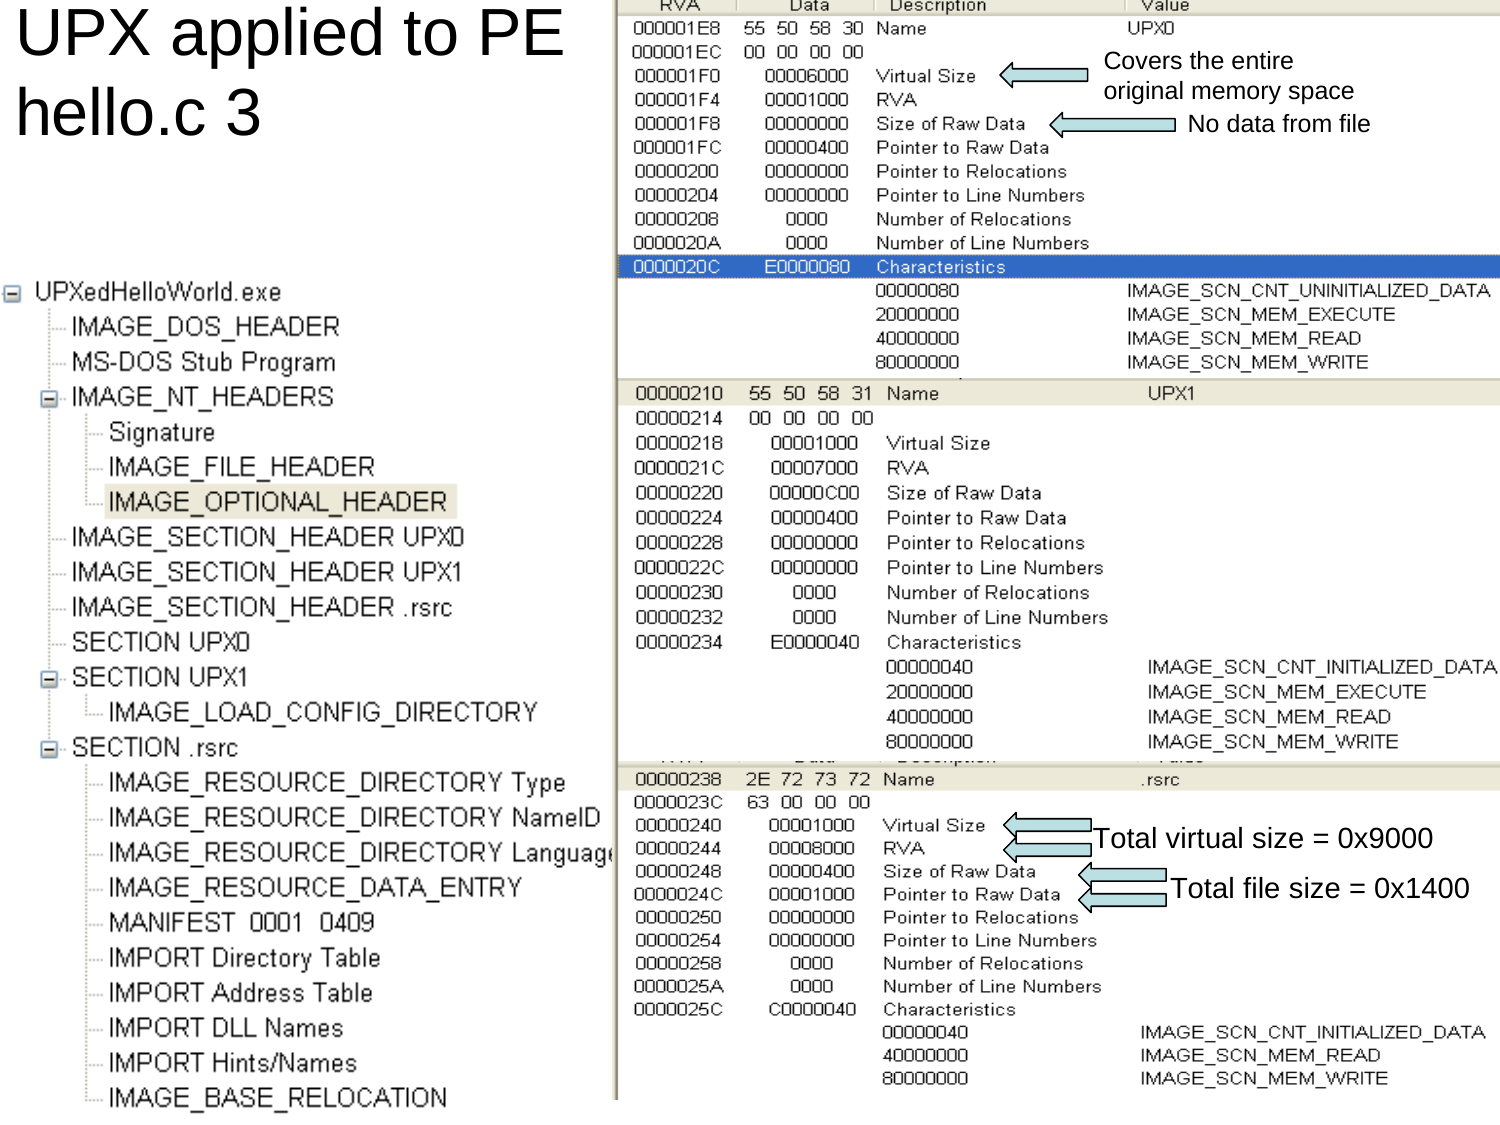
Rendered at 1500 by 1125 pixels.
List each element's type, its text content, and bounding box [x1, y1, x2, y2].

text_box [999, 62, 1088, 88]
text_box Covers the entire original memory space [1088, 36, 1371, 113]
text_box Total file size = 0x1400 [1155, 861, 1486, 913]
text_box [1078, 862, 1167, 913]
picture [0, 0, 1500, 1125]
text_box Total virtual size = 0x9000 [1077, 811, 1450, 863]
title UPX applied to PE hello.c 3 [0, 0, 612, 163]
text_box [1003, 812, 1077, 863]
text_box [1049, 112, 1173, 138]
text_box No data from file [1173, 99, 1387, 146]
